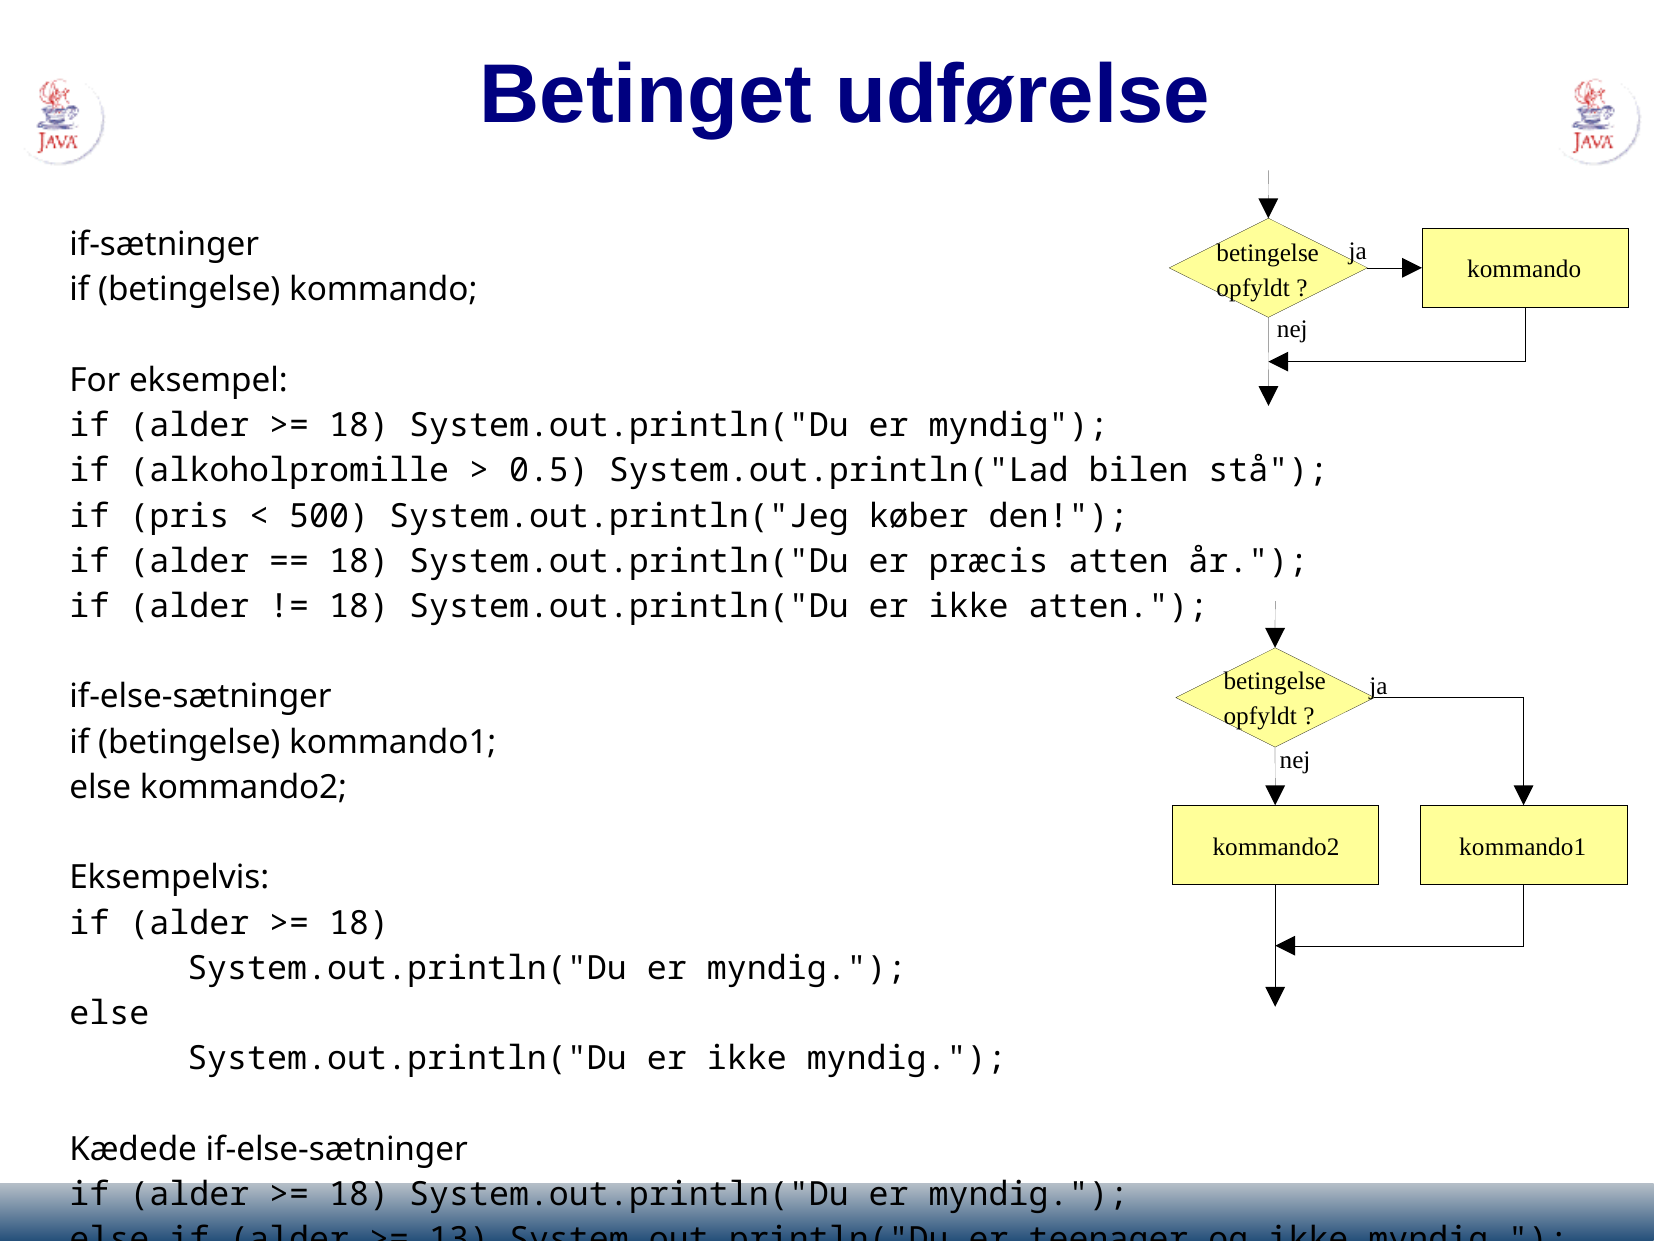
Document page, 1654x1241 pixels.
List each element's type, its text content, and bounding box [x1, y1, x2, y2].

chart [1160, 162, 1633, 410]
picture [1545, 71, 1645, 169]
picture [10, 71, 109, 169]
chart [1160, 590, 1634, 1013]
title Betinget udførelse [156, 0, 1534, 198]
text_box if-sætninger if (betingelse) kommando; For eksempel: if (alder >= 18) System.out.println("Du er myndig"); if (alkoholpromille > 0.5) System.out.println("Lad bilen stå"); if (pris < 500) System.out.println("Jeg køber den!"); if (alder == 18) System.out.println("Du er præcis atten år."); if (alder != 18) System.out.println("Du er ikke atten."); if-else-sætninger if (betingelse) kommando1; else kommando2; Eksempelvis: if (alder >= 18) System.out.println("Du er myndig."); else System.out.println("Du er ikke myndig."); Kædede if-else-sætninger if (alder >= 18) System.out.println("Du er myndig."); else if (alder >= 13) System.out.println("Du er teenager og ikke myndig."); else if (alder >= 2) System.out.println("Du er et barn og ikke myndig."); else System.out.println("Du er et spædbarn!"); [69, 220, 1630, 1241]
